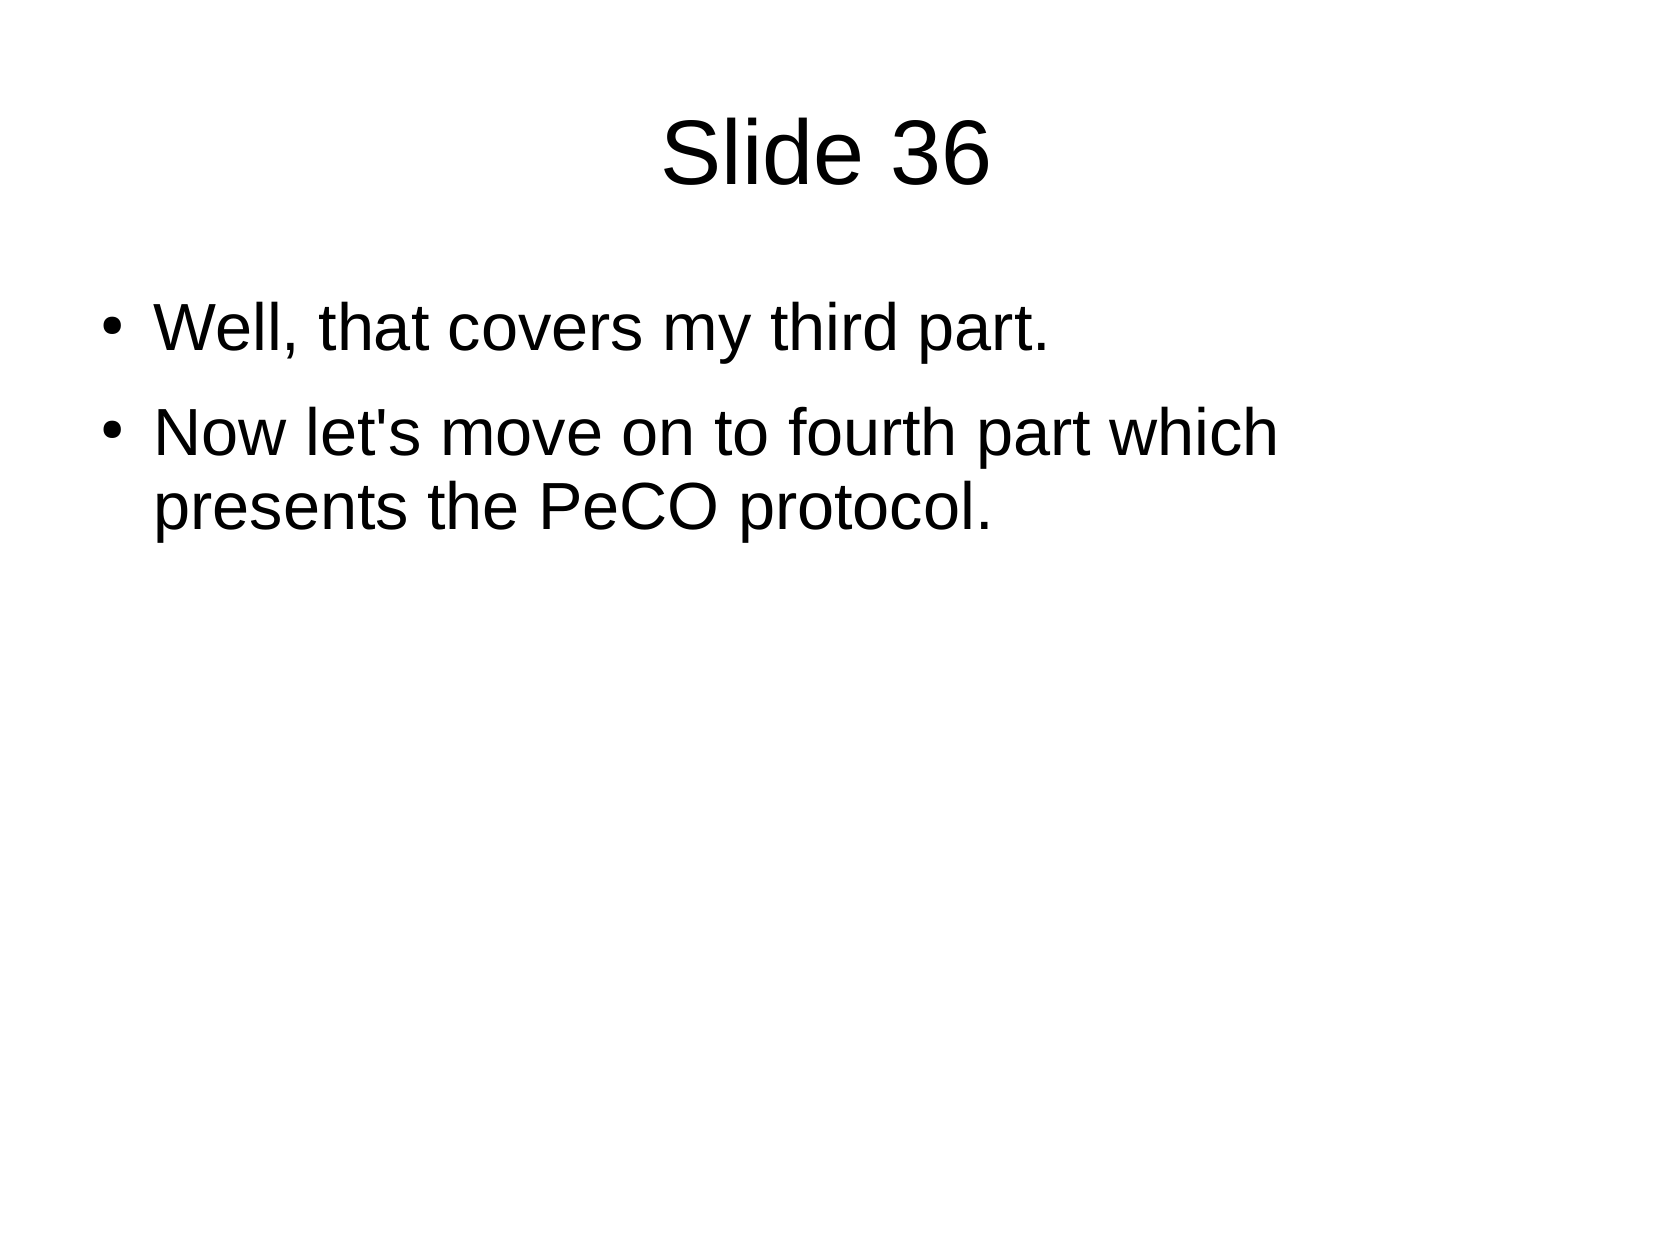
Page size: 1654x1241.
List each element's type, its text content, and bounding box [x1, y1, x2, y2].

title Slide 36 [82, 49, 1571, 257]
list Well, that covers my third part. Now let's move on to fourth part which presents the PeCO protocol. [82, 290, 1538, 1010]
